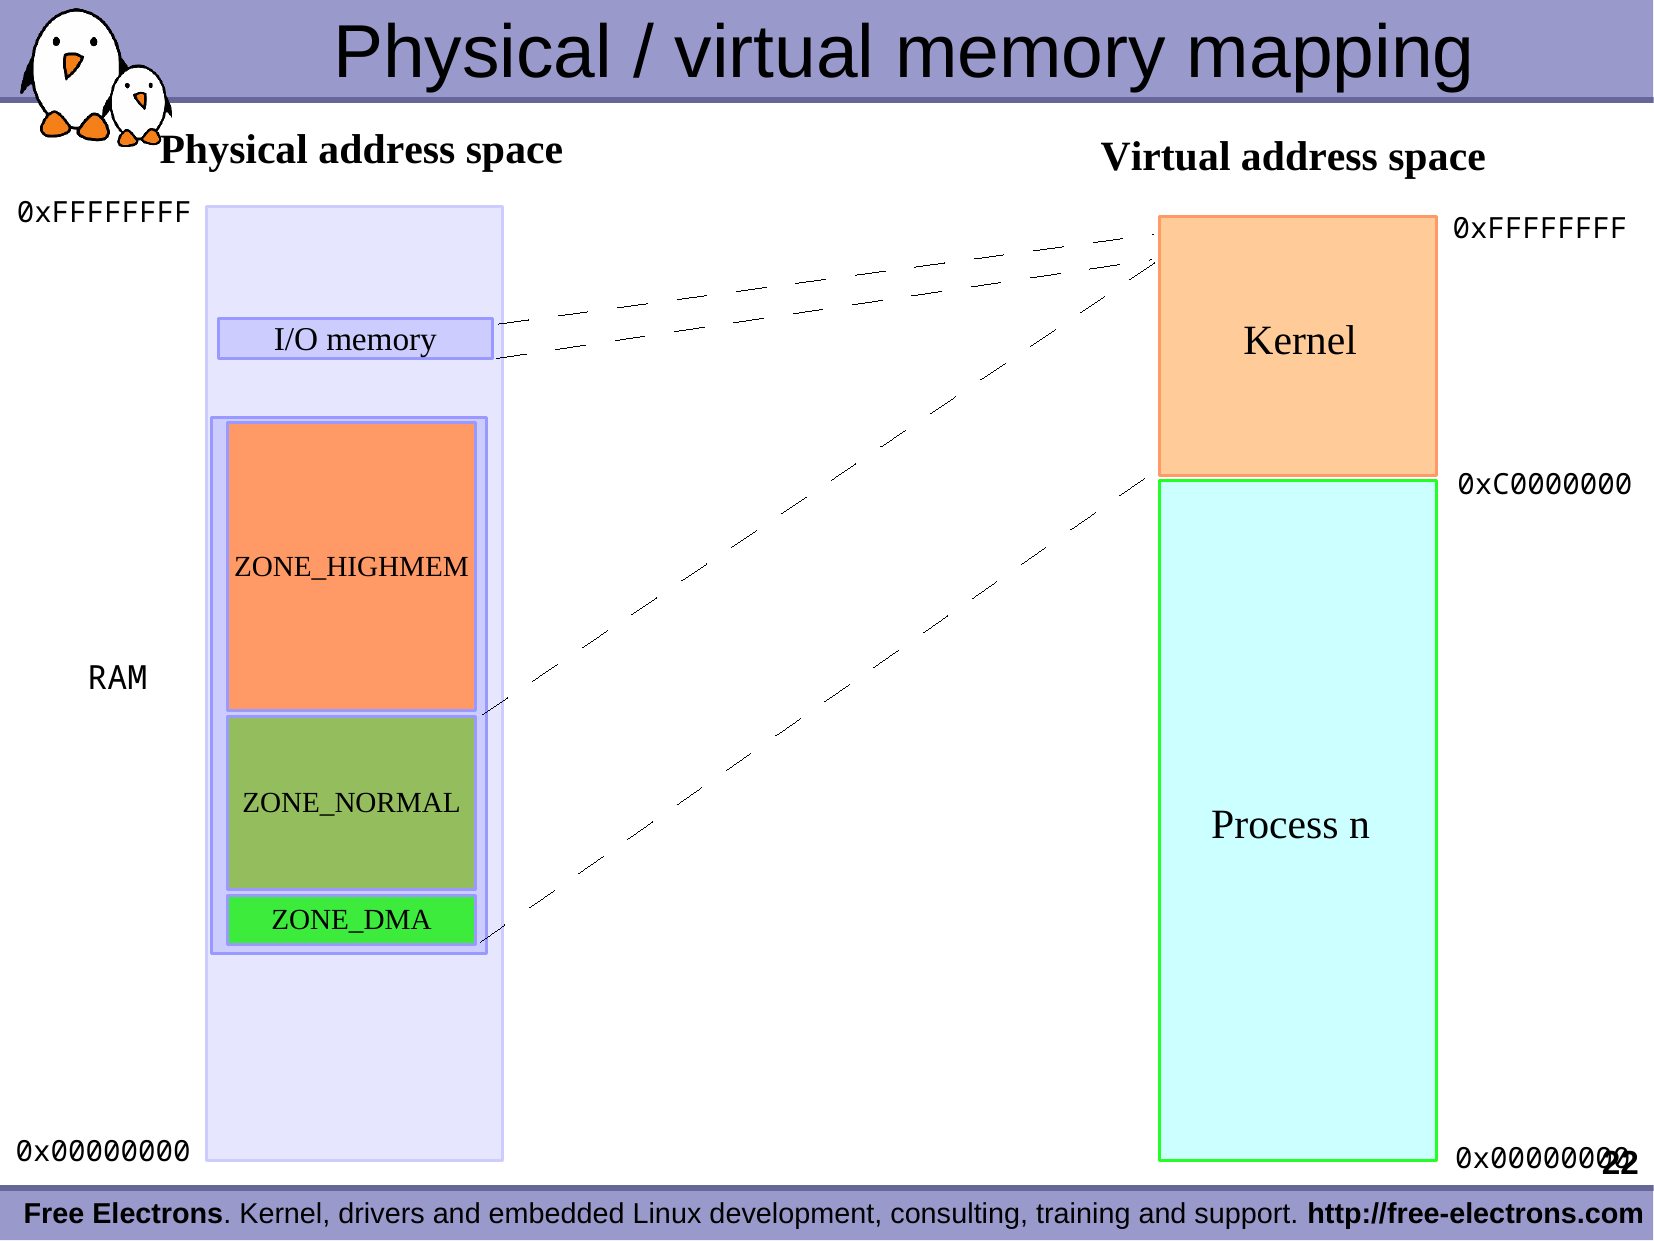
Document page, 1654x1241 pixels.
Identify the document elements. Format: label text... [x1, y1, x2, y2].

text_box 0x00000000 [15, 1130, 191, 1165]
text_box ZONE_HIGHMEM [227, 422, 476, 711]
text_box ZONE_NORMAL [227, 716, 476, 890]
text_box Virtual address space [1100, 133, 1506, 192]
text_box [206, 206, 503, 1161]
text_box Kernel [1243, 317, 1358, 368]
text_box ZONE_DMA [227, 895, 476, 945]
text_box I/O memory [218, 318, 493, 359]
text_box 0xFFFFFFFF [16, 191, 210, 226]
text_box RAM [87, 653, 182, 694]
text_box [1159, 216, 1437, 476]
text_box [1159, 480, 1437, 1161]
text_box 0xFFFFFFFF [1452, 206, 1628, 242]
picture [20, 8, 172, 147]
text_box 0xC0000000 [1457, 463, 1633, 498]
text_box Process n [1210, 801, 1397, 853]
text_box 0x00000000 [1455, 1137, 1631, 1172]
text_box RAM [211, 417, 487, 954]
text_box Physical address space [159, 126, 564, 185]
title Physical / virtual memory mapping [178, 4, 1631, 98]
